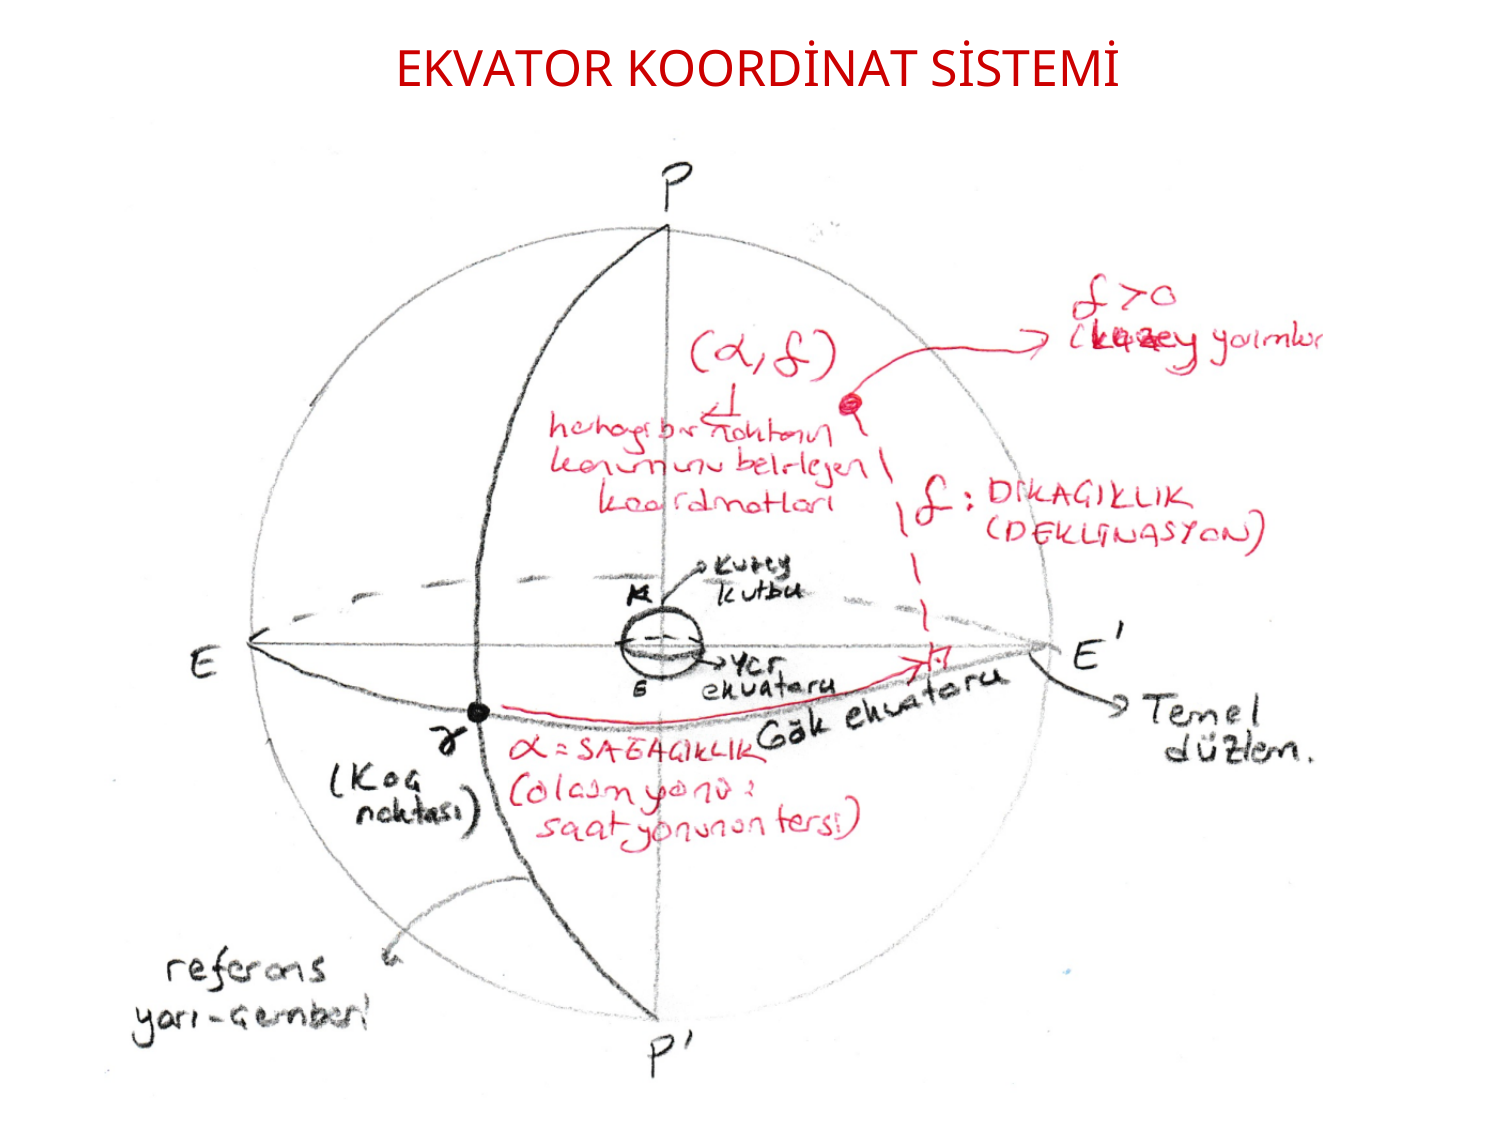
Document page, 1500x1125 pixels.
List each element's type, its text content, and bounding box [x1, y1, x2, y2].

text_box EKVATOR KOORDİNAT SİSTEMİ [260, 29, 1256, 105]
picture [104, 117, 1340, 1114]
